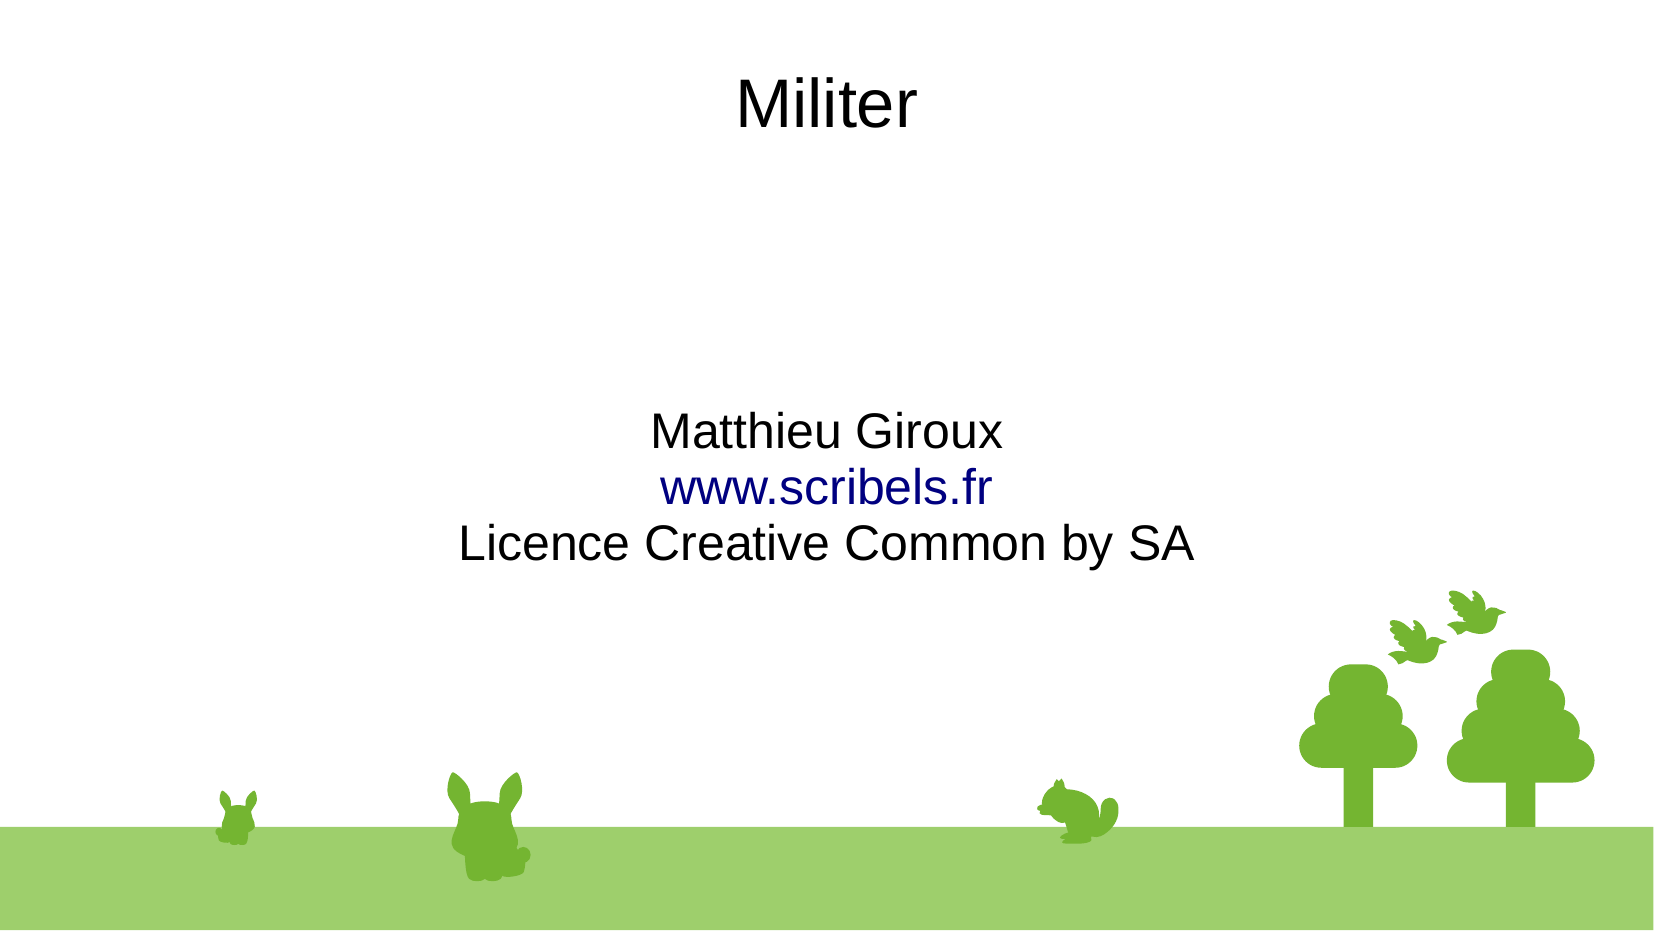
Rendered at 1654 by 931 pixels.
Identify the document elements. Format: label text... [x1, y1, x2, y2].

subtitle Matthieu Giroux www.scribels.fr Licence Creative Common by SA [88, 206, 1565, 768]
title Militer [88, 29, 1565, 178]
